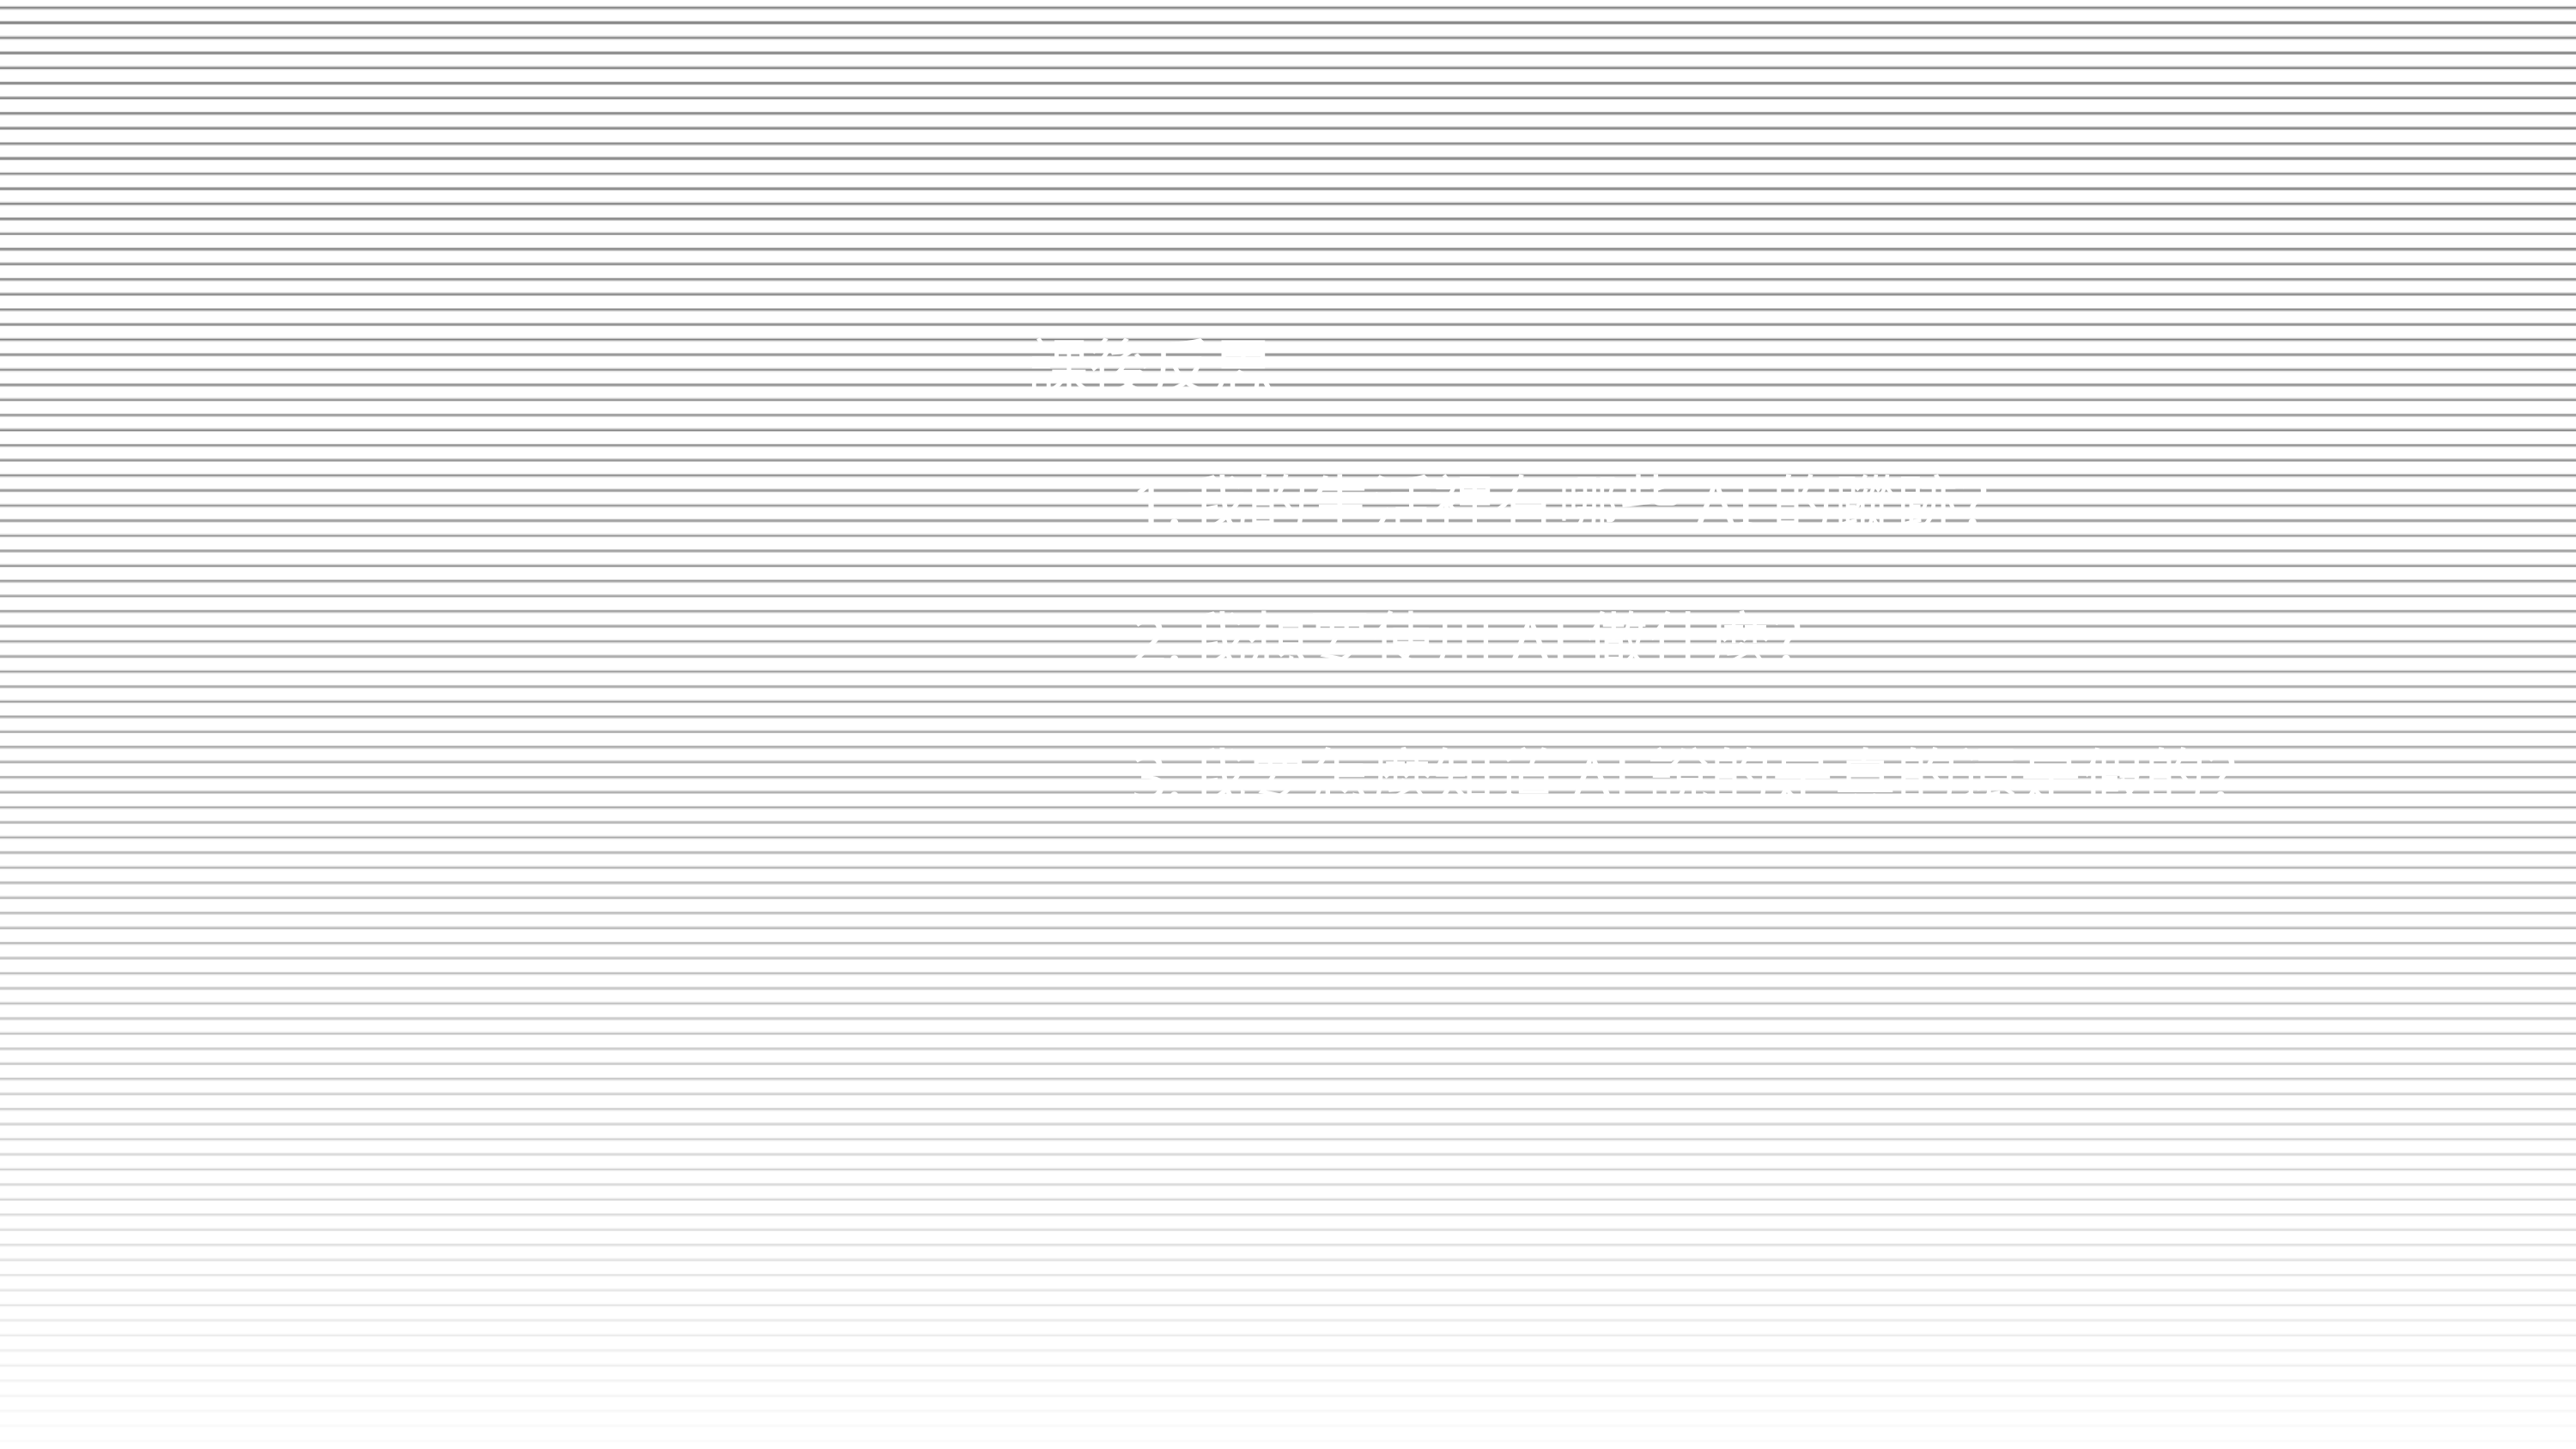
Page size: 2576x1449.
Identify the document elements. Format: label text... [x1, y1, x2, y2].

text_box 課後反思 我的生活裡有哪些AI的蹤跡？ 我想要使用AI做什麼？ 我要怎麼知道AI說的是真的還是假的？ [1027, 265, 2432, 793]
text_box [0, 0, 2576, 1449]
